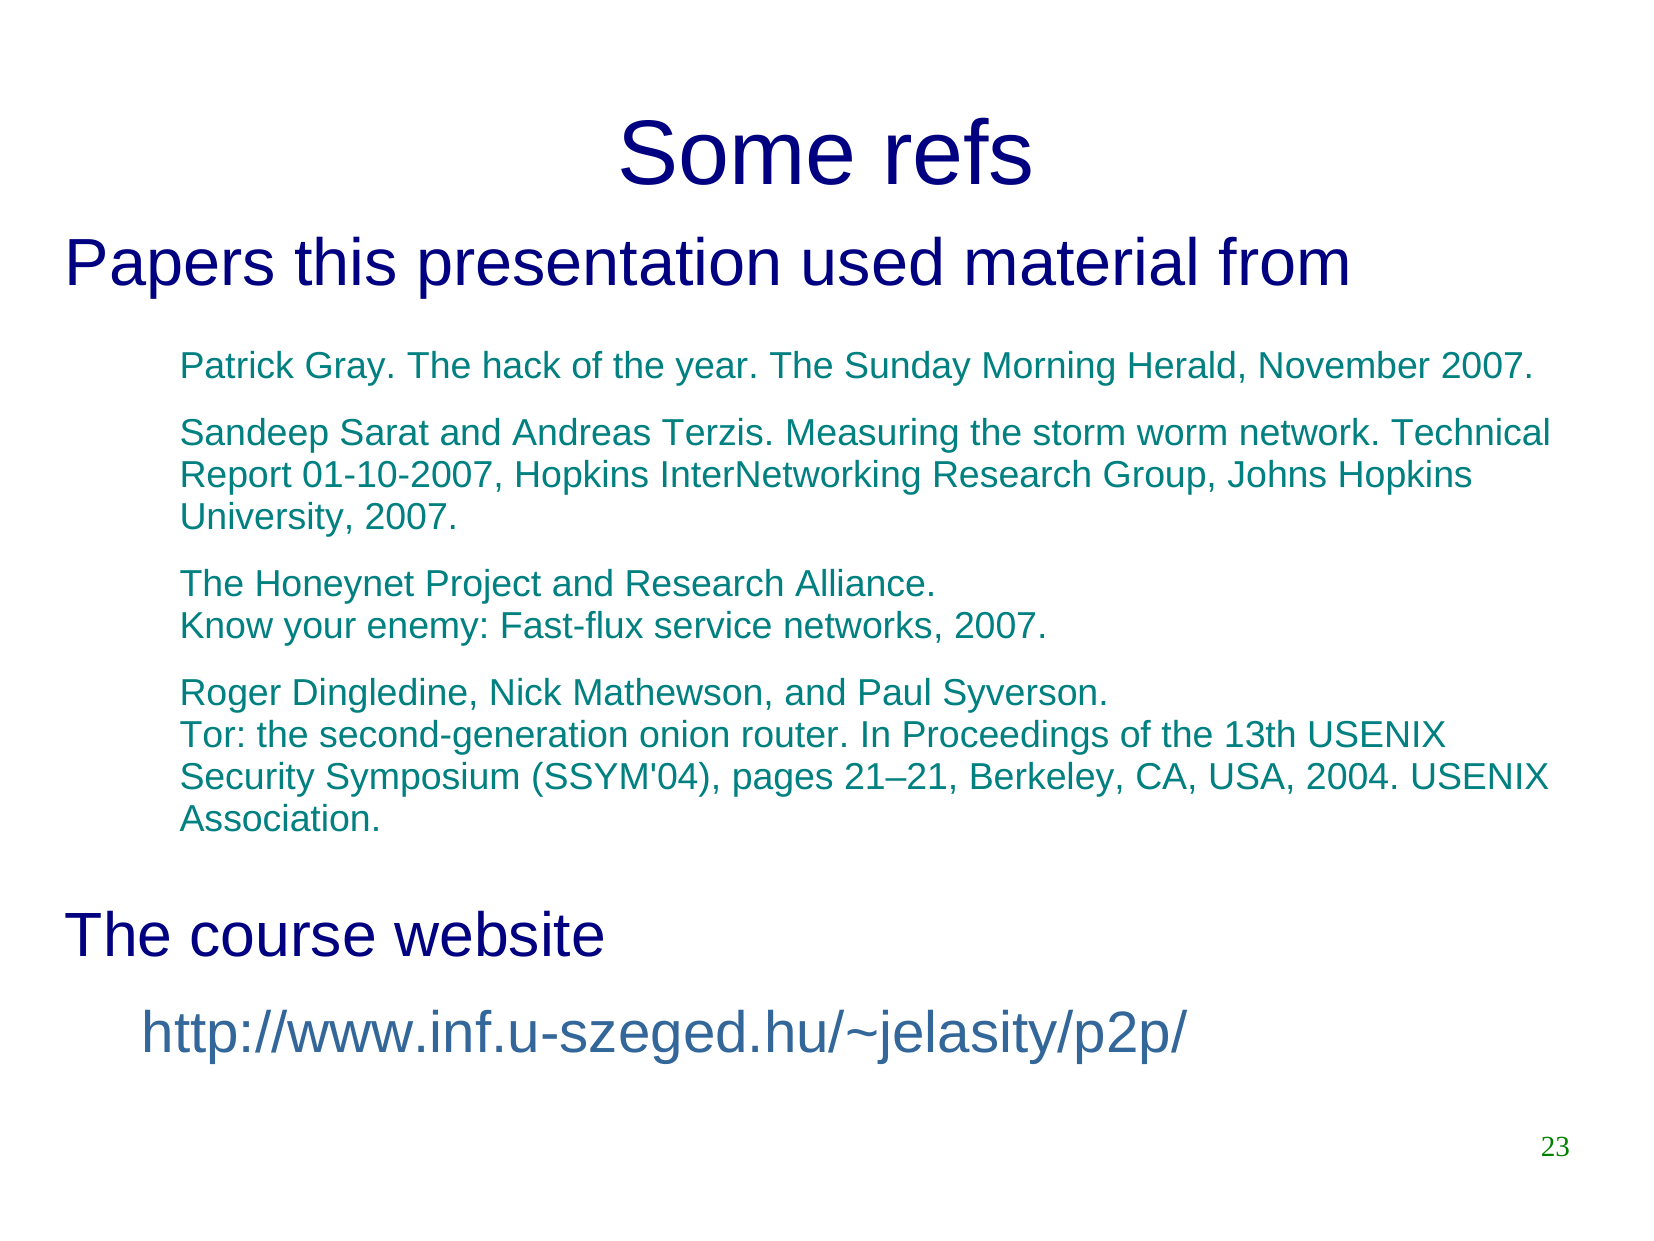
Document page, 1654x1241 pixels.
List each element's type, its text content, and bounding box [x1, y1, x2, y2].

list The course website http://www.inf.u-szeged.hu/~jelasity/p2p/ [47, 900, 1613, 1088]
title Some refs [82, 49, 1571, 225]
list Papers this presentation used material from [47, 225, 1613, 338]
text_box Patrick Gray. The hack of the year. The Sunday Morning Herald, November 2007. Sandeep Sarat and Andreas Terzis. Measuring the storm worm network. Technical Report 01-10-2007, Hopkins InterNetworking Research Group, Johns Hopkins University, 2007. The Honeynet Project and Research Alliance. Know your enemy: Fast-flux service networks, 2007. Roger Dingledine, Nick Mathewson, and Paul Syverson. Tor: the second-generation onion router. In Proceedings of the 13th USENIX Security Symposium (SSYM'04), pages 21–21, Berkeley, CA, USA, 2004. USENIX Association. [164, 337, 1576, 900]
